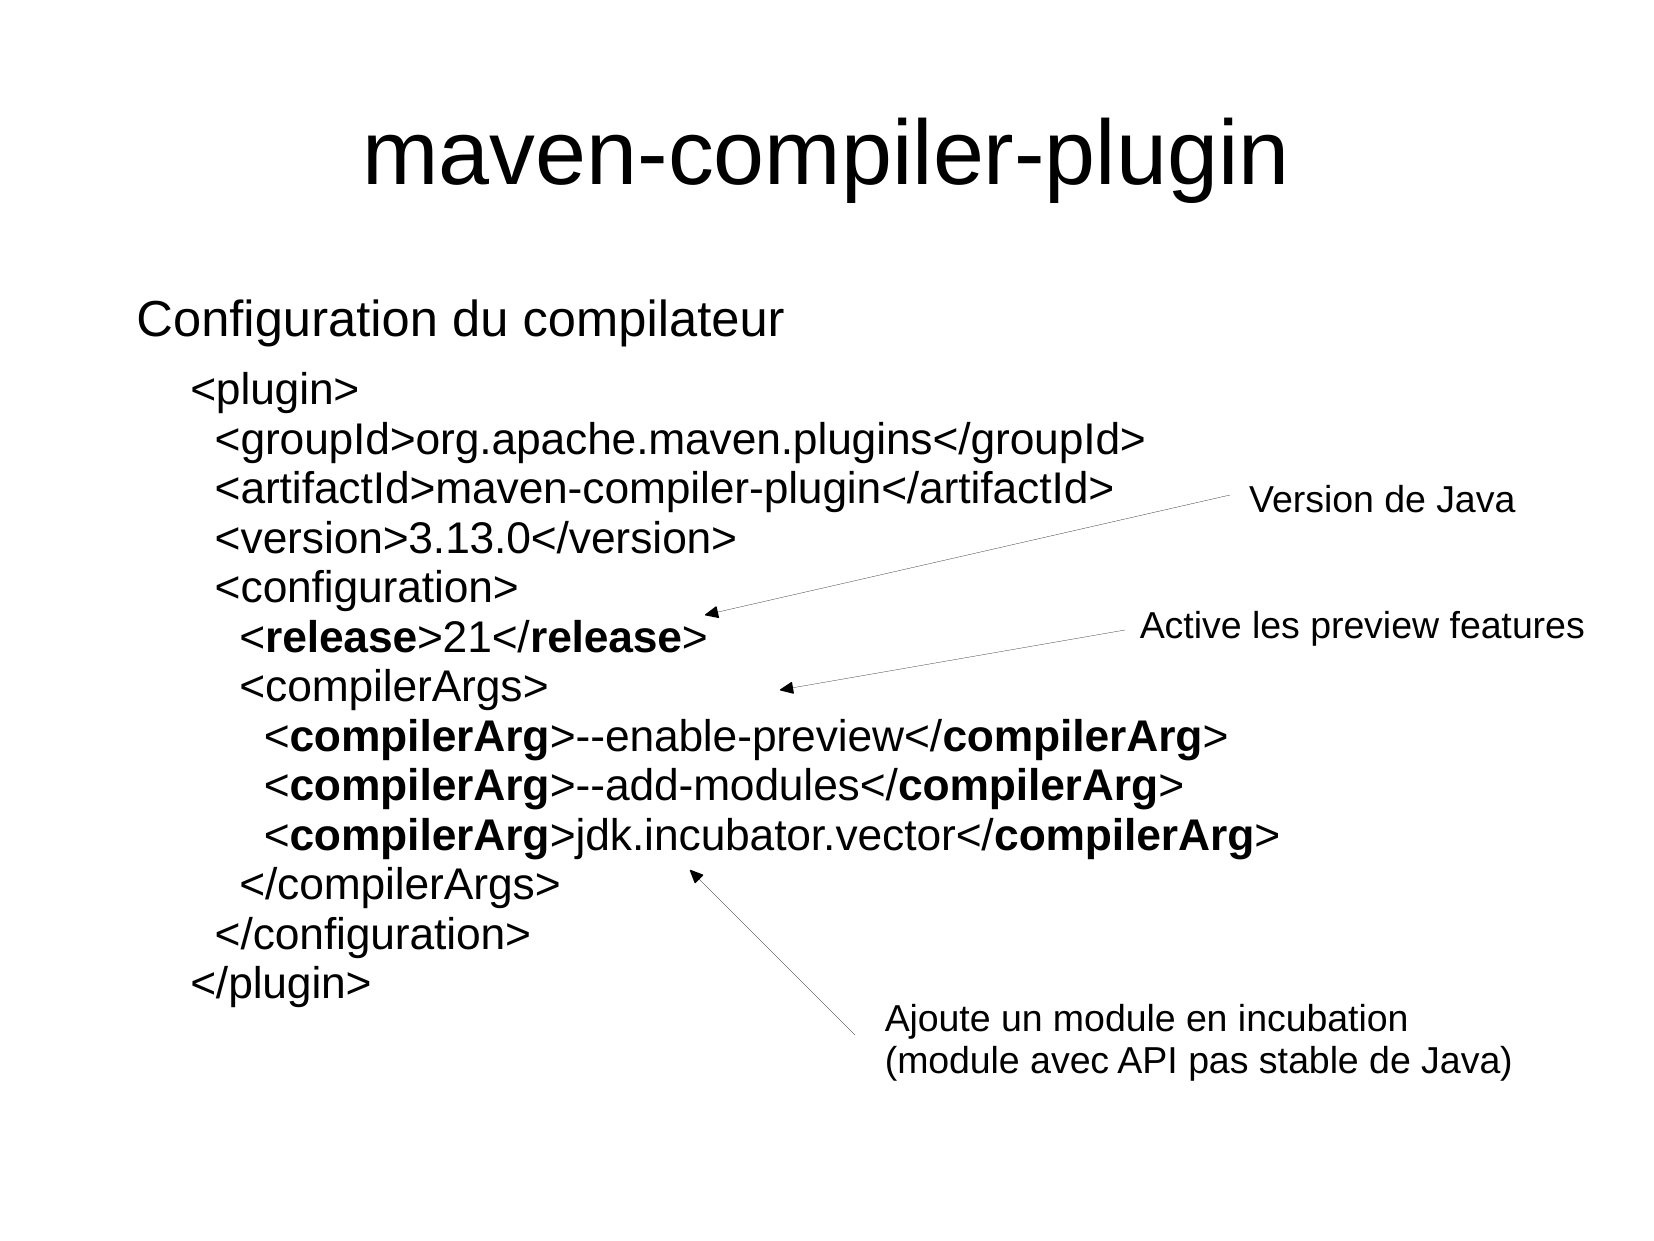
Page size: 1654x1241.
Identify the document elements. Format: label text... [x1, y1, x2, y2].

text_box Active les preview features [1125, 596, 1606, 654]
title maven-compiler-plugin [82, 49, 1571, 257]
text_box Version de Java [1234, 470, 1535, 528]
list Configuration du compilateur <plugin> <groupId>org.apache.maven.plugins</groupId> <artifactId>maven-compiler-plugin</artifactId> <version>3.13.0</version> <configuration> <release>21</release> <compilerArgs> <compilerArg>--enable-preview</compilerArg> <compilerArg>--add-modules</compilerArg> <compilerArg>jdk.incubator.vector</compilerArg> </compilerArgs> </configuration> </plugin> [82, 290, 1501, 1010]
text_box Ajoute un module en incubation (module avec API pas stable de Java) [870, 990, 1546, 1089]
